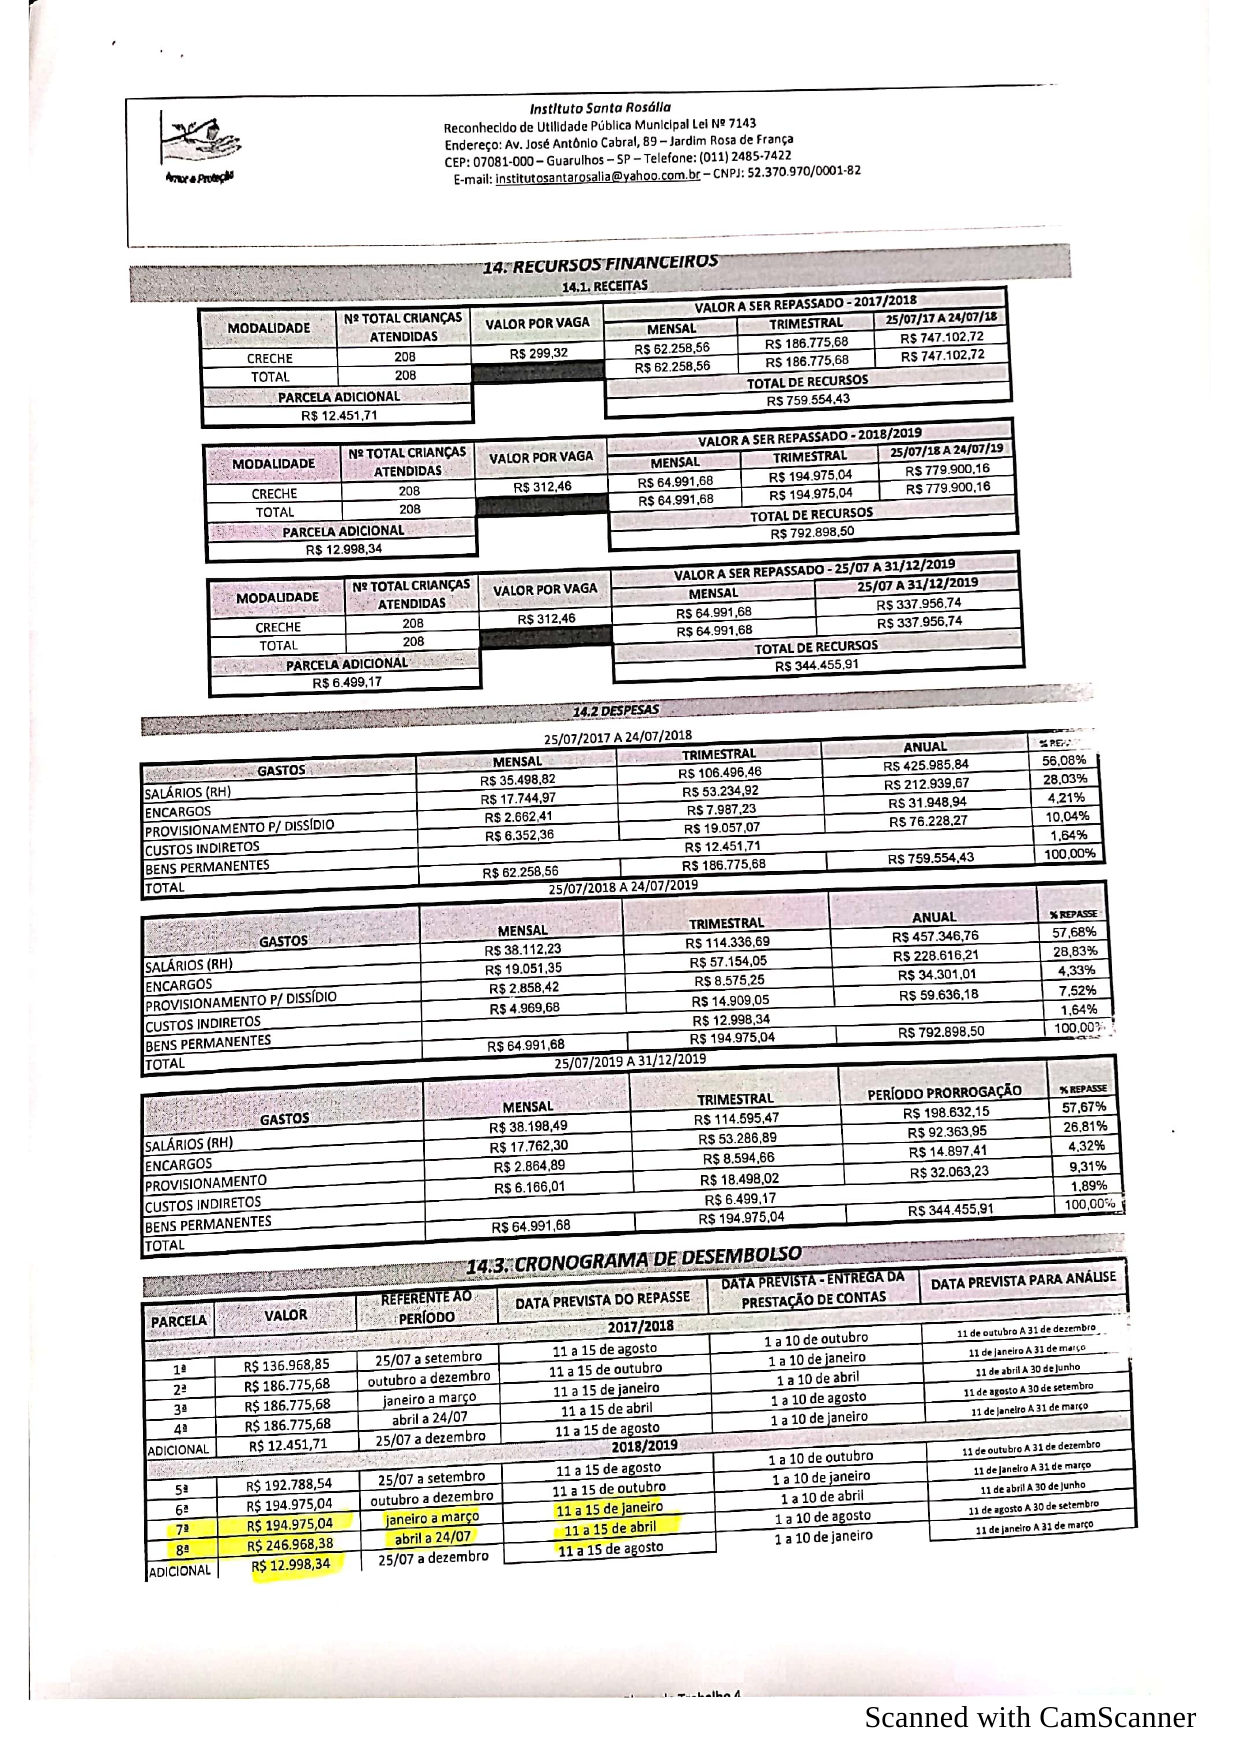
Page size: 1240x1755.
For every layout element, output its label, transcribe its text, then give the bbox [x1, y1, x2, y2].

text_box Scanned with CamScanner [862, 1700, 1200, 1737]
text_box [29, 0, 1211, 1702]
